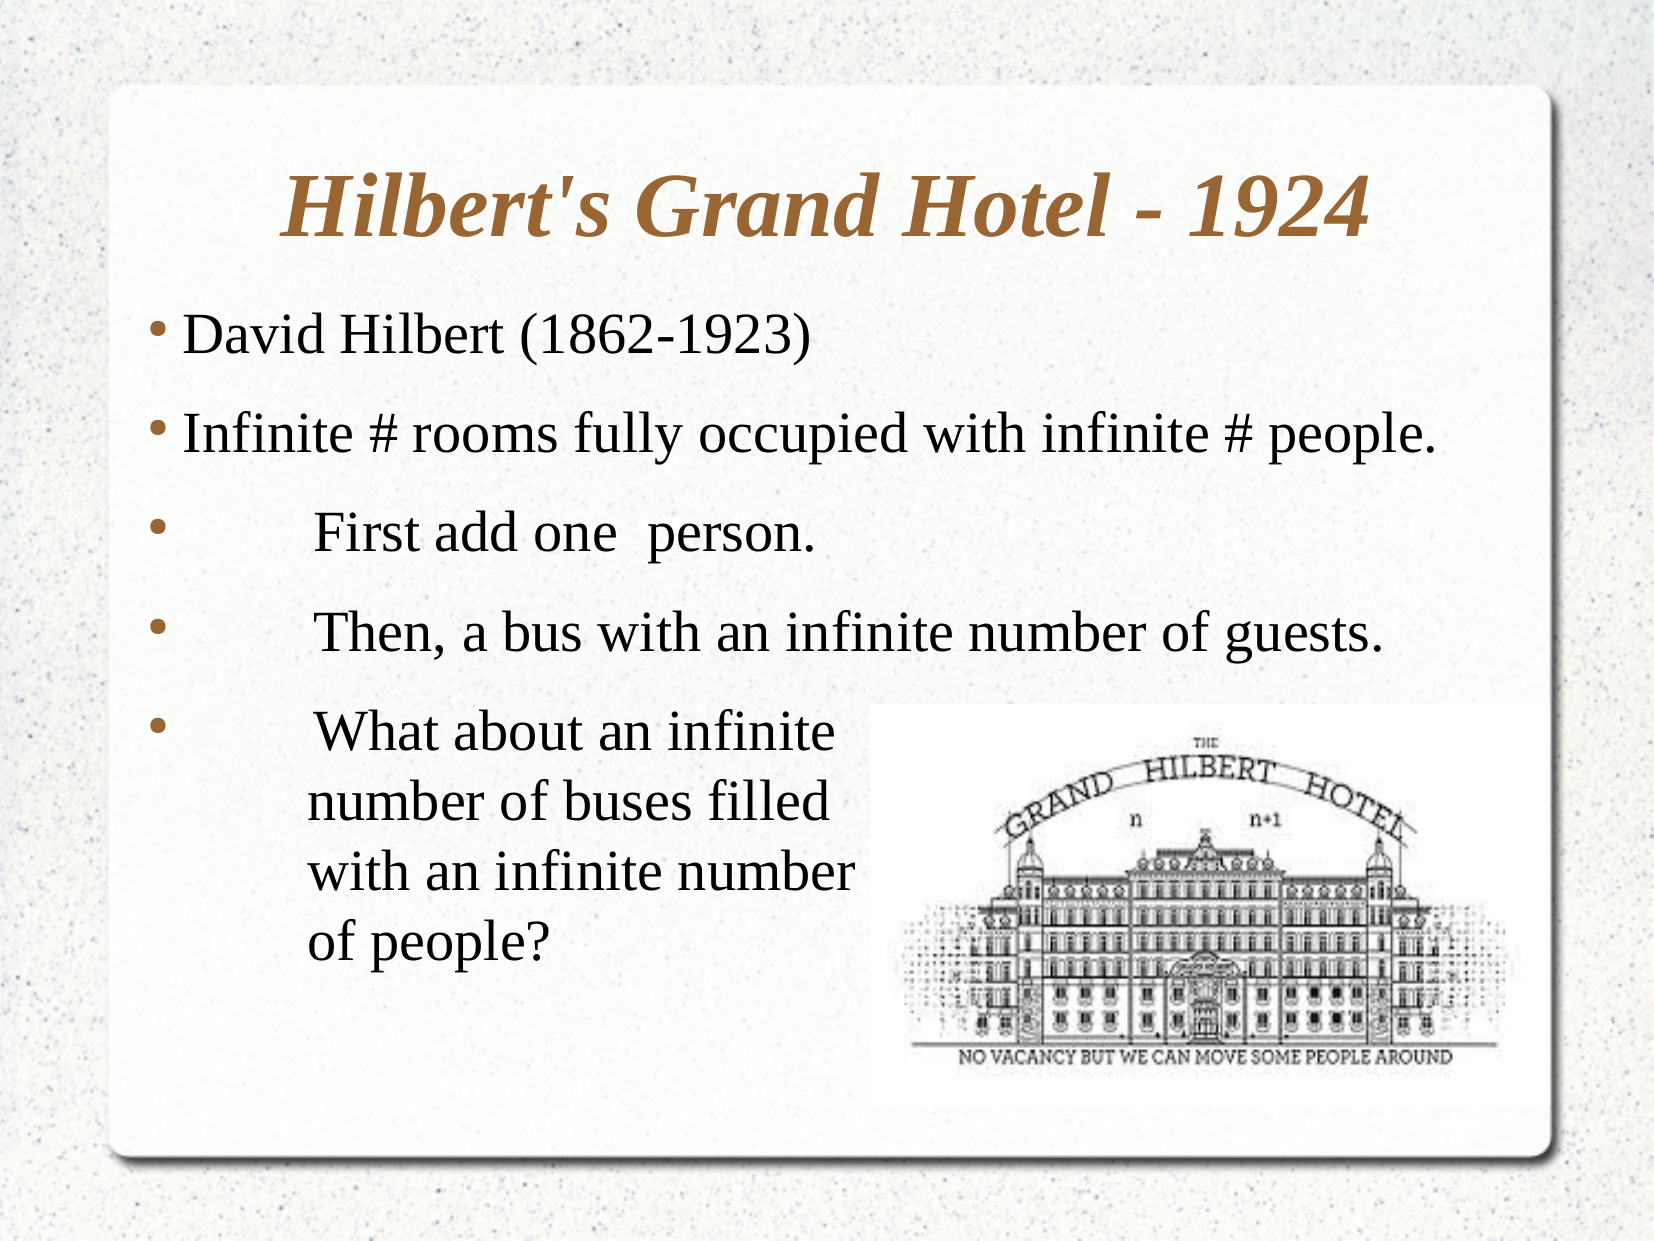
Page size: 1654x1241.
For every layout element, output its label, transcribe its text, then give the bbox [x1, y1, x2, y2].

title Hilbert's Grand Hotel - 1924 [118, 96, 1536, 304]
picture [870, 704, 1550, 1107]
list David Hilbert (1862-1923) Infinite # rooms fully occupied with infinite # people. First add one person. Then, a bus with an infinite number of guests. What about an infinite number of buses filled with an infinite number of people? [147, 294, 1473, 1121]
